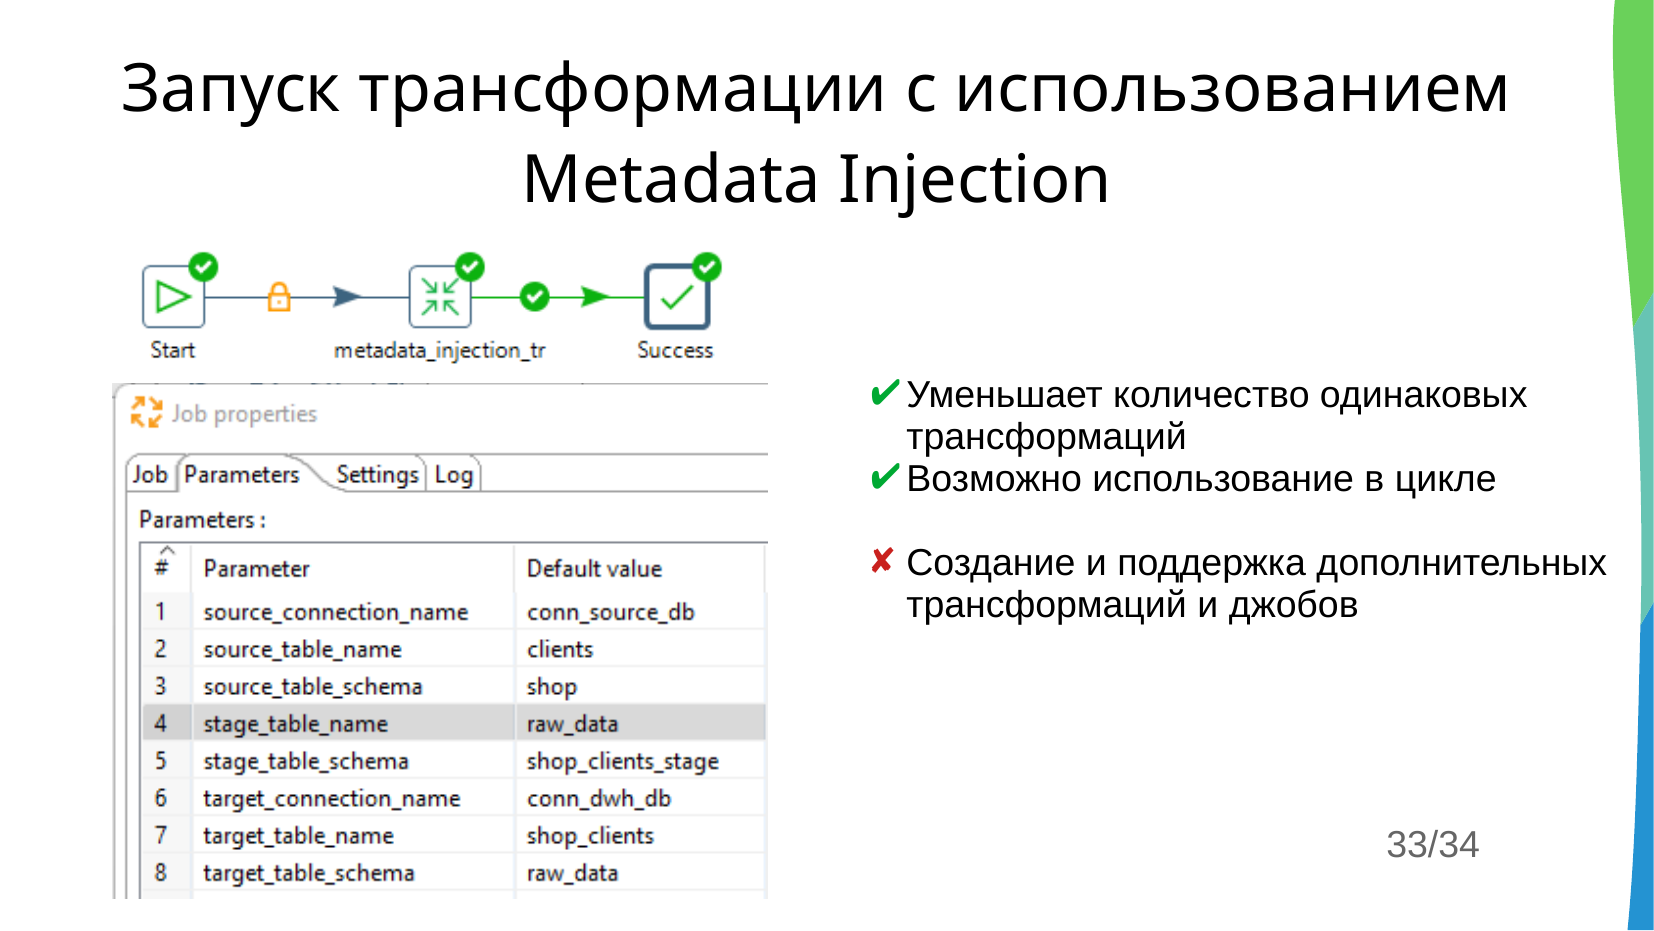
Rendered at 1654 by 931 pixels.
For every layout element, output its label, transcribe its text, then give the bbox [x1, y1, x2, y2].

picture [112, 236, 768, 899]
text_box <номер>/34 [1380, 815, 1616, 873]
title Запуск трансформации с использованием Metadata Injection [104, 40, 1530, 222]
text_box Уменьшает количество одинаковых трансформаций Возможно использование в цикле Создание и поддержка дополнительных трансформаций и джобов [856, 365, 1623, 675]
